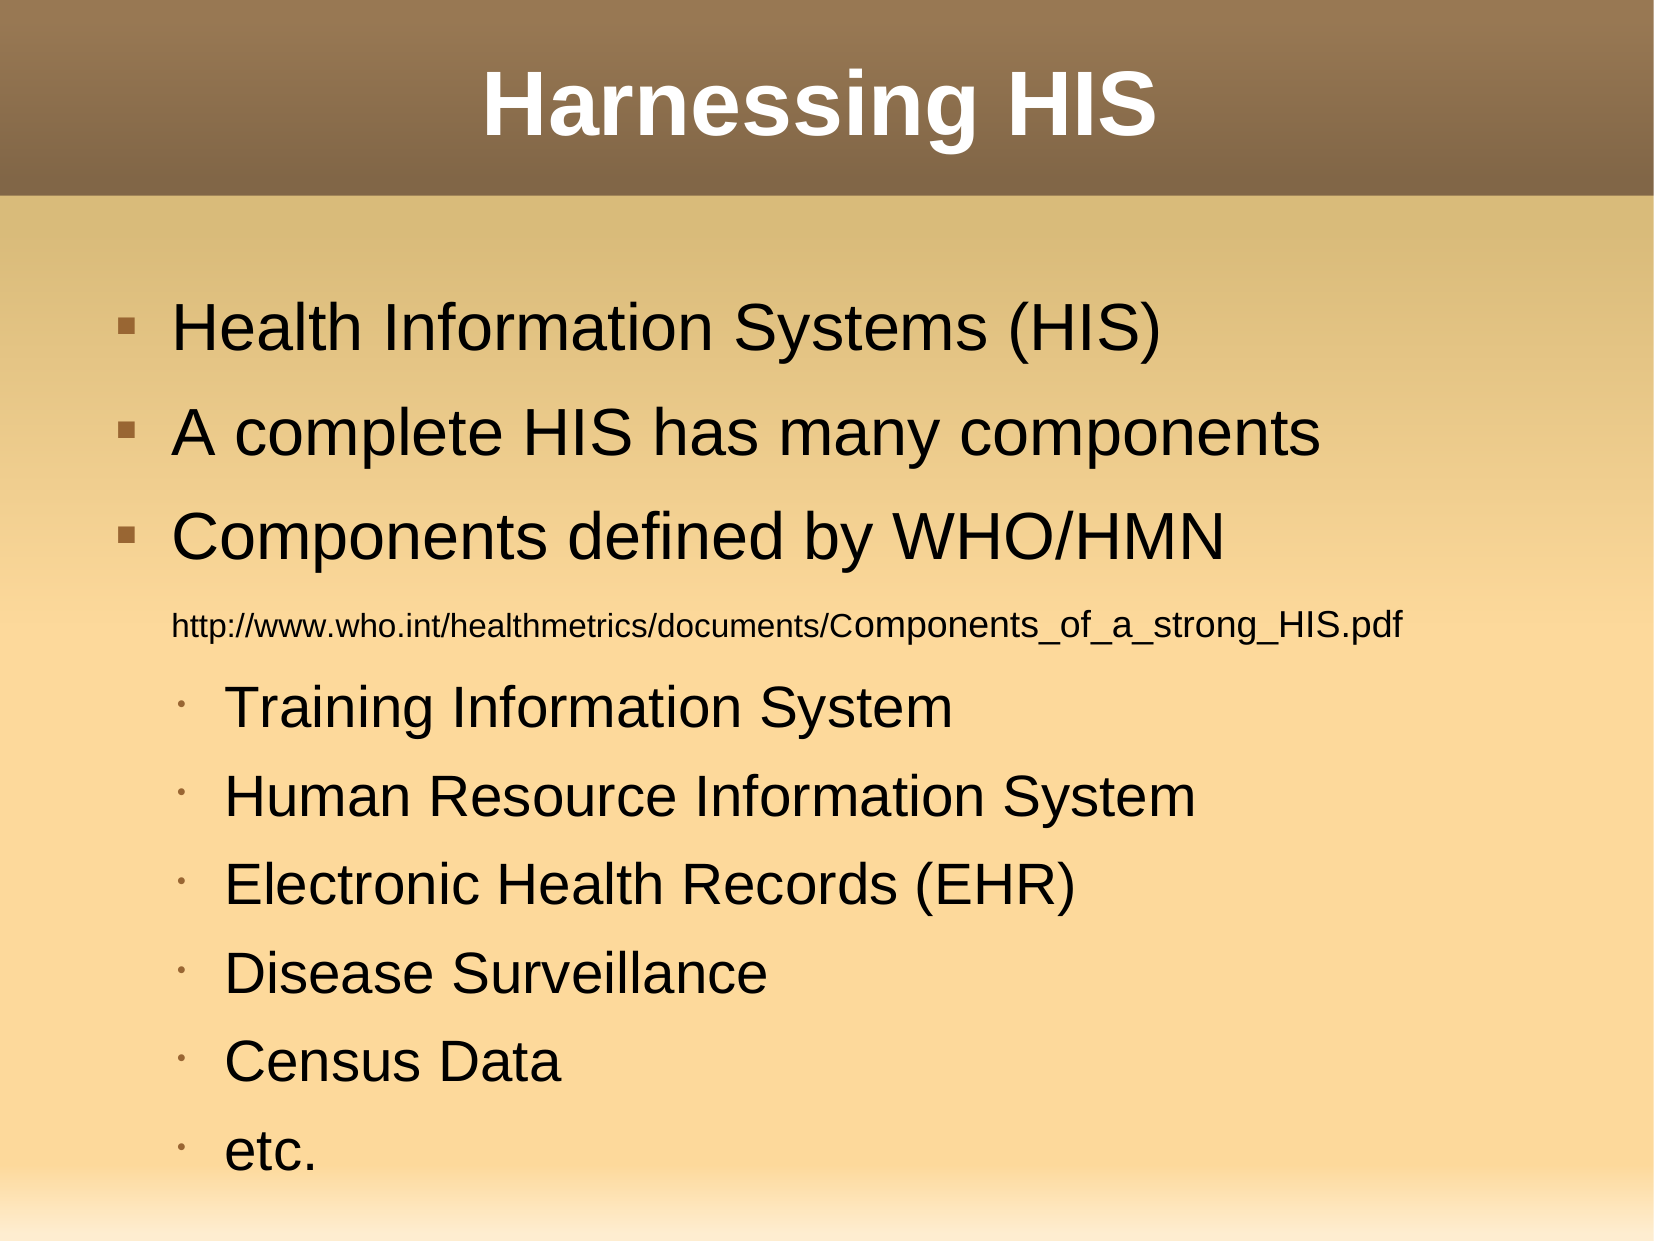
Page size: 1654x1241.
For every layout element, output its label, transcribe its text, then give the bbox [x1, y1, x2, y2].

title Harnessing HIS [76, 0, 1565, 208]
picture [0, 0, 1654, 1241]
list Health Information Systems (HIS) A complete HIS has many components Components defined by WHO/HMN http://www.who.int/healthmetrics/documents/Components_of_a_strong_HIS.pdf Training Information System Human Resource Information System Electronic Health Records (EHR) Disease Surveillance Census Data etc. [82, 290, 1571, 1183]
